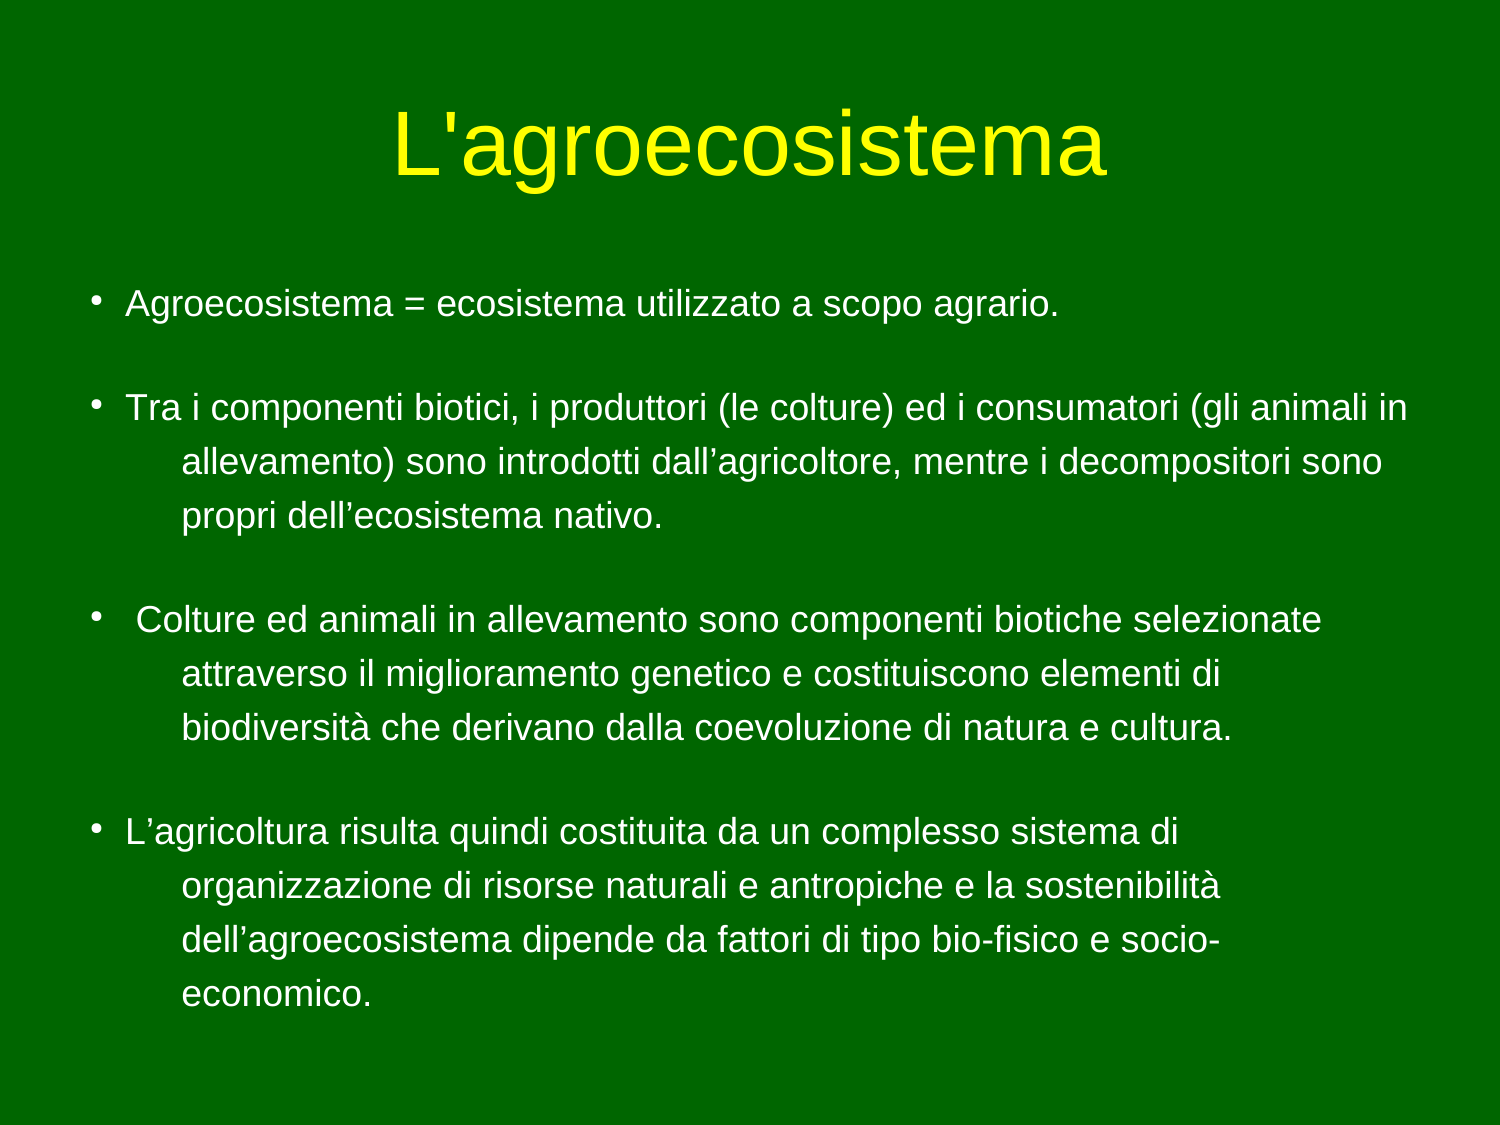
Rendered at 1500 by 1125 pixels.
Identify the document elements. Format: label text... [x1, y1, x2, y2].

list Agroecosistema = ecosistema utilizzato a scopo agrario. Tra i componenti biotici, i produttori (le colture) ed i consumatori (gli animali in allevamento) sono introdotti dall’agricoltore, mentre i decompositori sono propri dell’ecosistema nativo. Colture ed animali in allevamento sono componenti biotiche selezionate attraverso il miglioramento genetico e costituiscono elementi di biodiversità che derivano dalla coevoluzione di natura e cultura. L’agricoltura risulta quindi costituita da un complesso sistema di organizzazione di risorse naturali e antropiche e la sostenibilità dell’agroecosistema dipende da fattori di tipo bio-fisico e socio-economico. [75, 262, 1425, 1051]
title L'agroecosistema [75, 21, 1425, 257]
